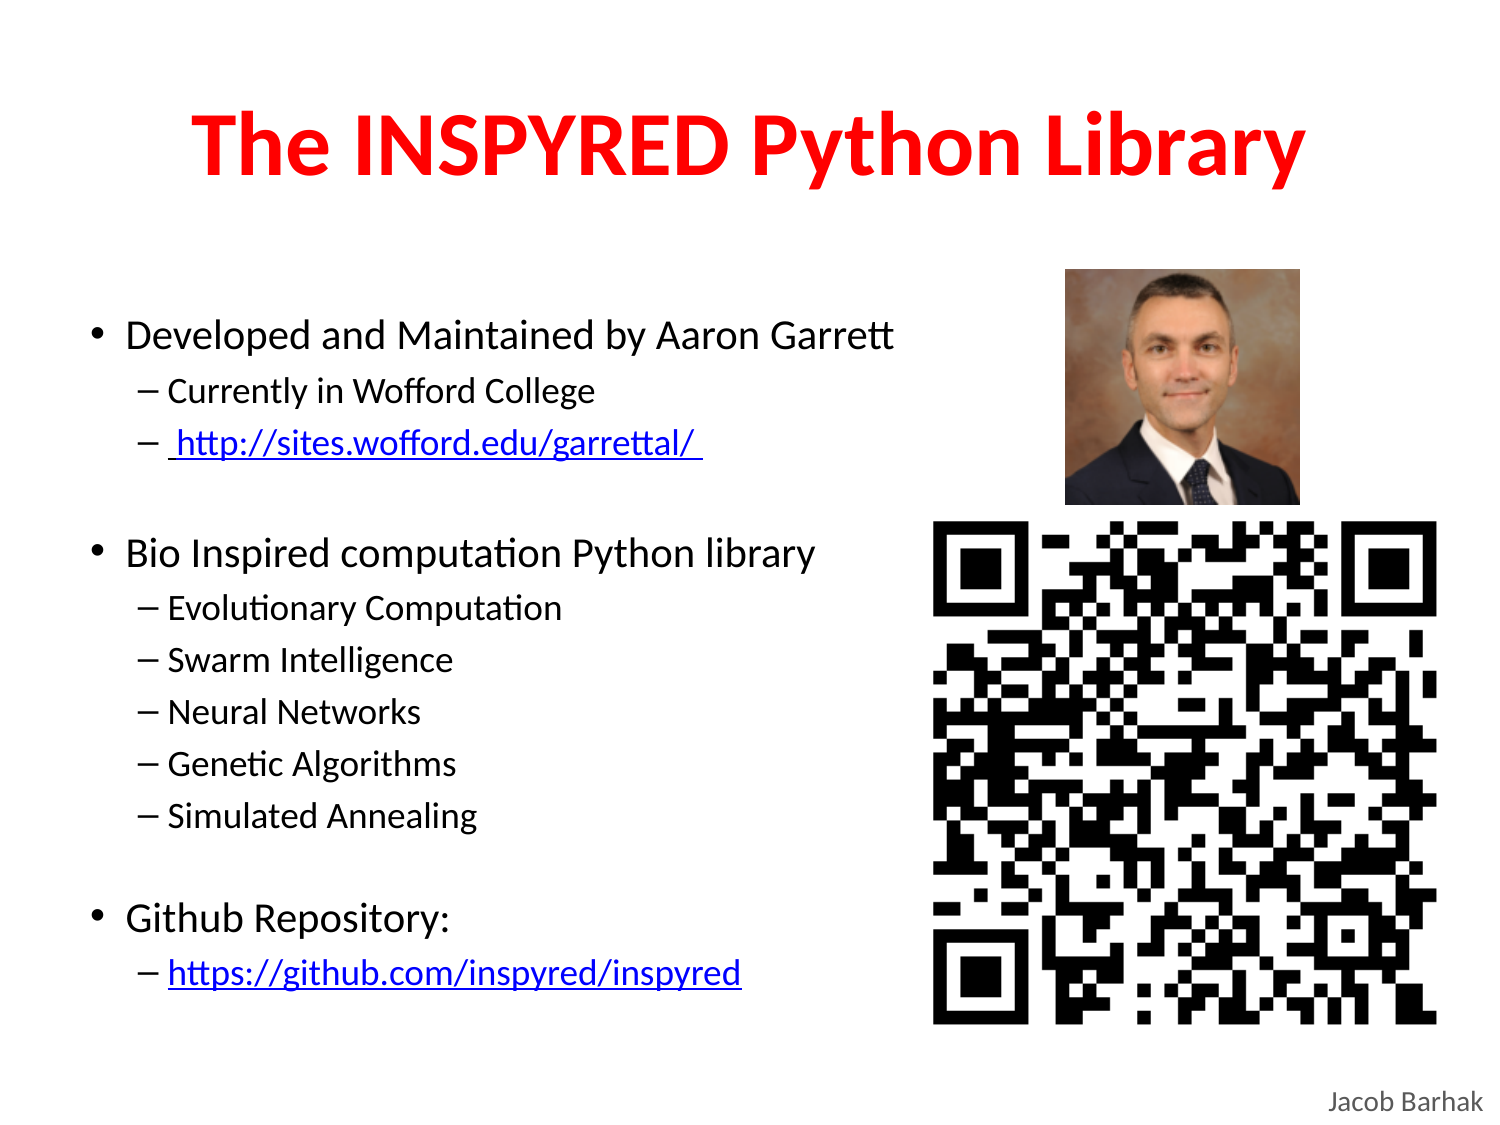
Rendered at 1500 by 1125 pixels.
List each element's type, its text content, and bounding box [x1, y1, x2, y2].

text_box The INSPYRED Python Library [75, 45, 1425, 233]
picture [879, 467, 1491, 1079]
picture [1065, 269, 1300, 505]
text_box Developed and Maintained by Aaron Garrett Currently in Wofford College http://sites.wofford.edu/garrettal/ Bio Inspired computation Python library Evolutionary Computation Swarm Intelligence Neural Networks Genetic Algorithms Simulated Annealing Github Repository: https://github.com/inspyred/inspyred [75, 262, 1425, 1005]
